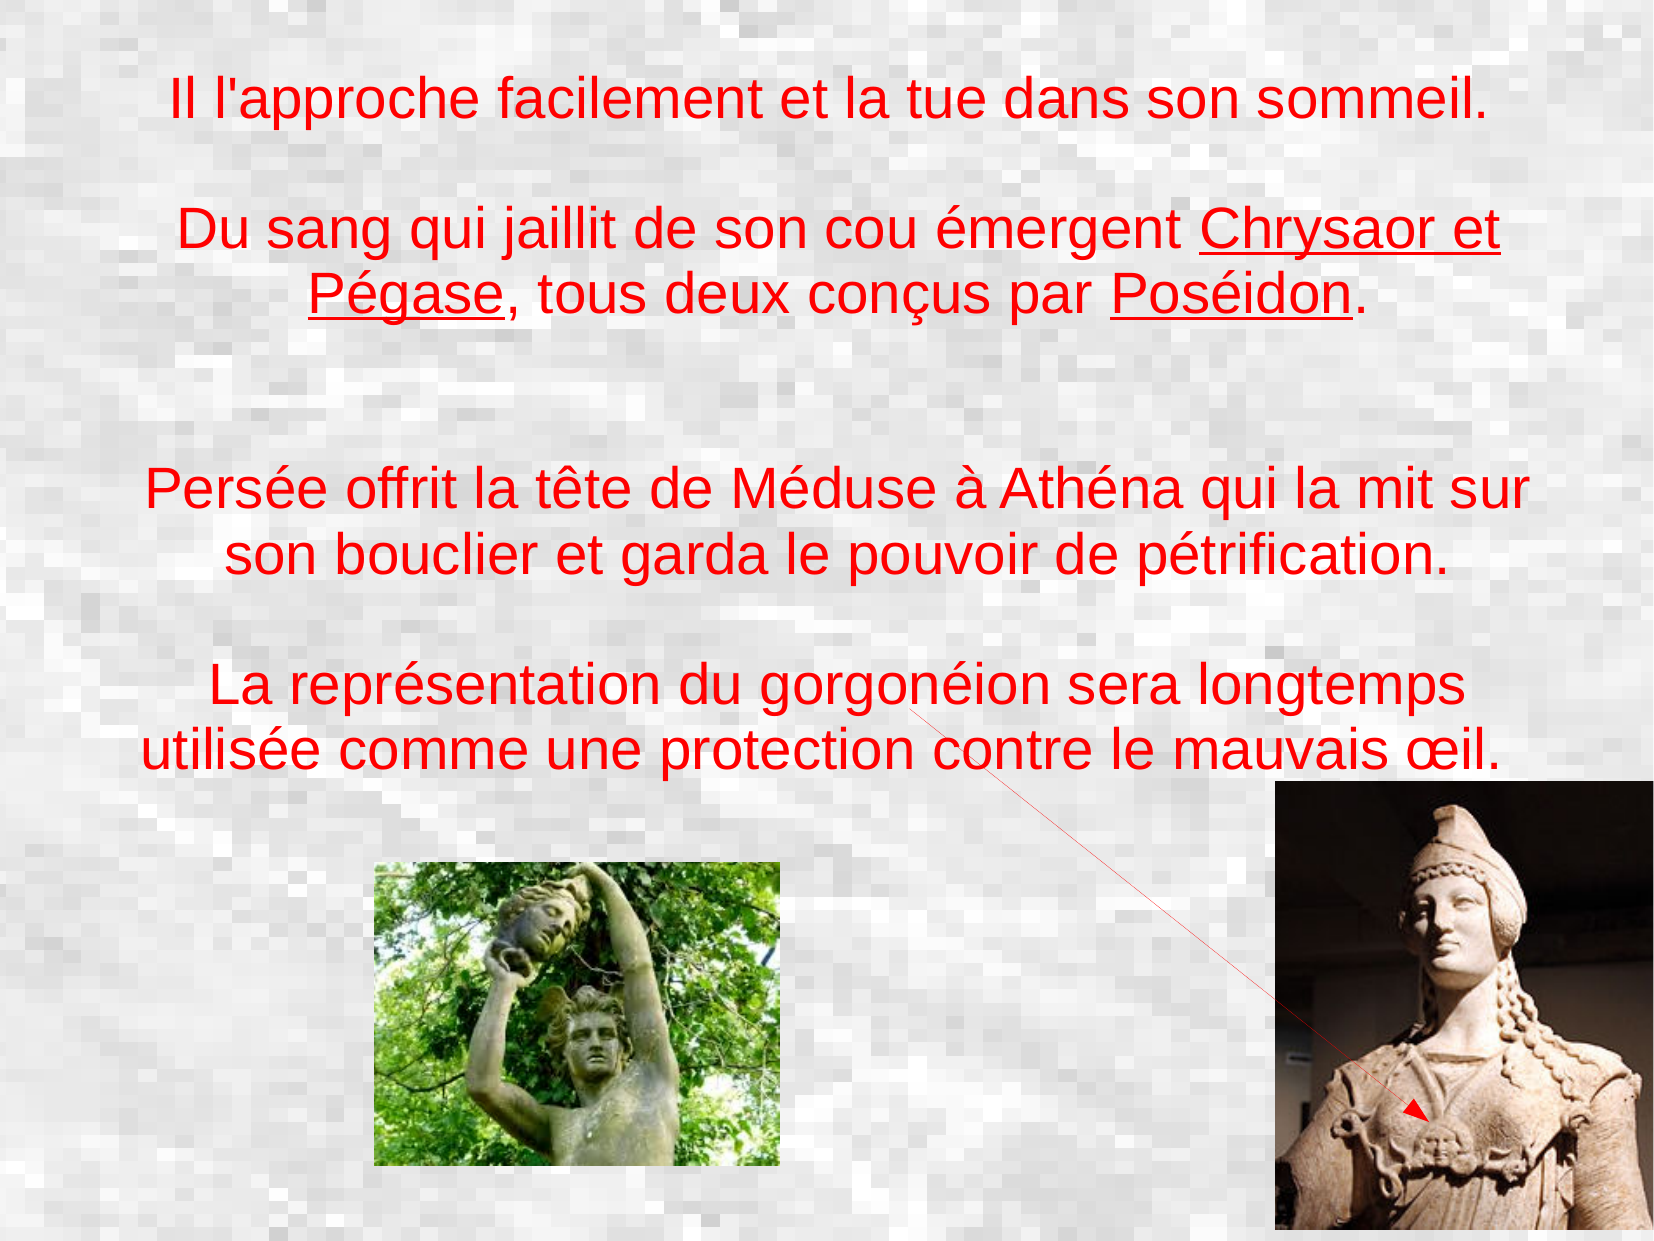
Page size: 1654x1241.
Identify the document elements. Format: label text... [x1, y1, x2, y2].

text_box Il l'approche facilement et la tue dans son sommeil. Du sang qui jaillit de son cou émergent Chrysaor et Pégase, tous deux conçus par Poséidon. Persée offrit la tête de Méduse à Athéna qui la mit sur son bouclier et garda le pouvoir de pétrification. La représentation du gorgonéion sera longtemps utilisée comme une protection contre le mauvais œil. [82, 66, 1560, 782]
picture [0, 0, 1654, 1241]
